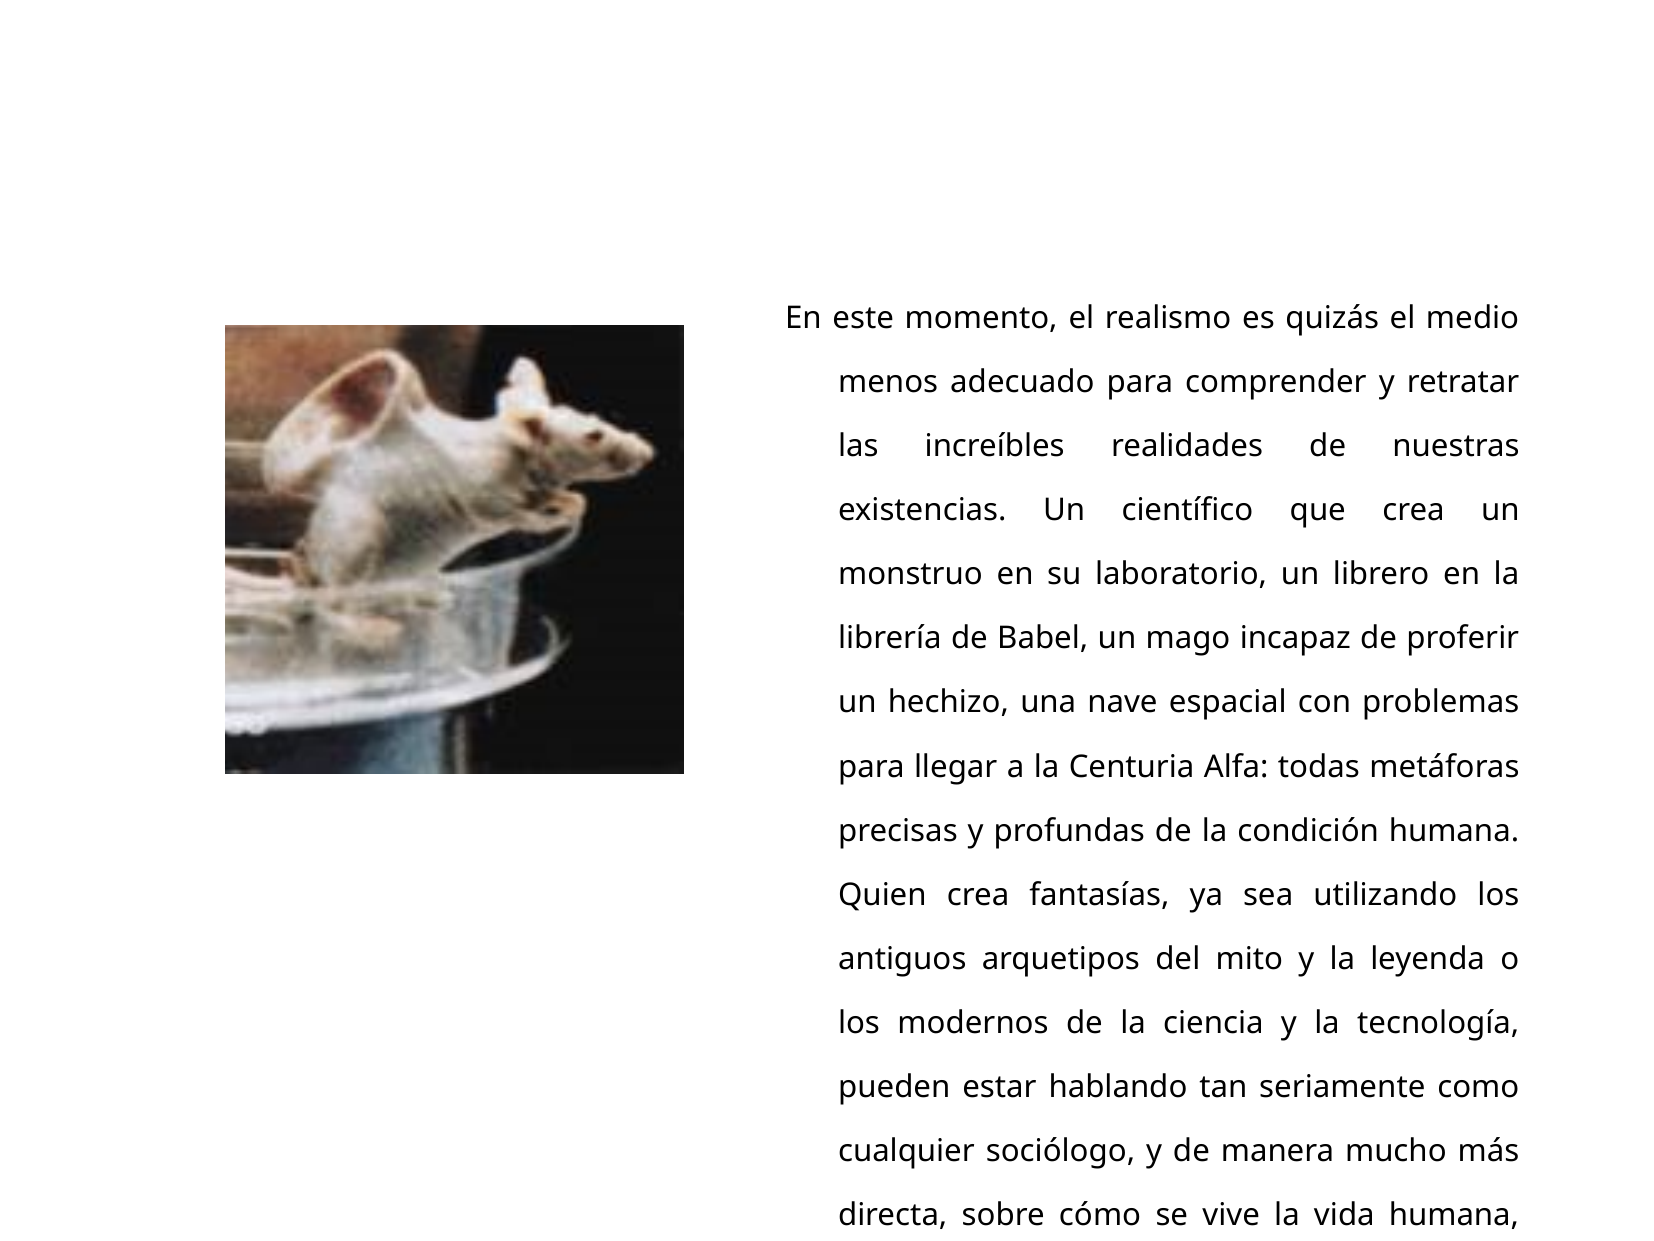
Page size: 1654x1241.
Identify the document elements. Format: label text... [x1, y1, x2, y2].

picture [225, 325, 684, 774]
text_box En este momento, el realismo es quizás el medio menos adecuado para comprender y retratar las increíbles realidades de nuestras existencias. Un científico que crea un monstruo en su laboratorio, un librero en la librería de Babel, un mago incapaz de proferir un hechizo, una nave espacial con problemas para llegar a la Centuria Alfa: todas metáforas precisas y profundas de la condición humana. Quien crea fantasías, ya sea utilizando los antiguos arquetipos del mito y la leyenda o los modernos de la ciencia y la tecnología, pueden estar hablando tan seriamente como cualquier sociólogo, y de manera mucho más directa, sobre cómo se vive la vida humana, como se podría y como se debería vivir. Ursula K. Le Guin [767, 265, 1536, 1046]
